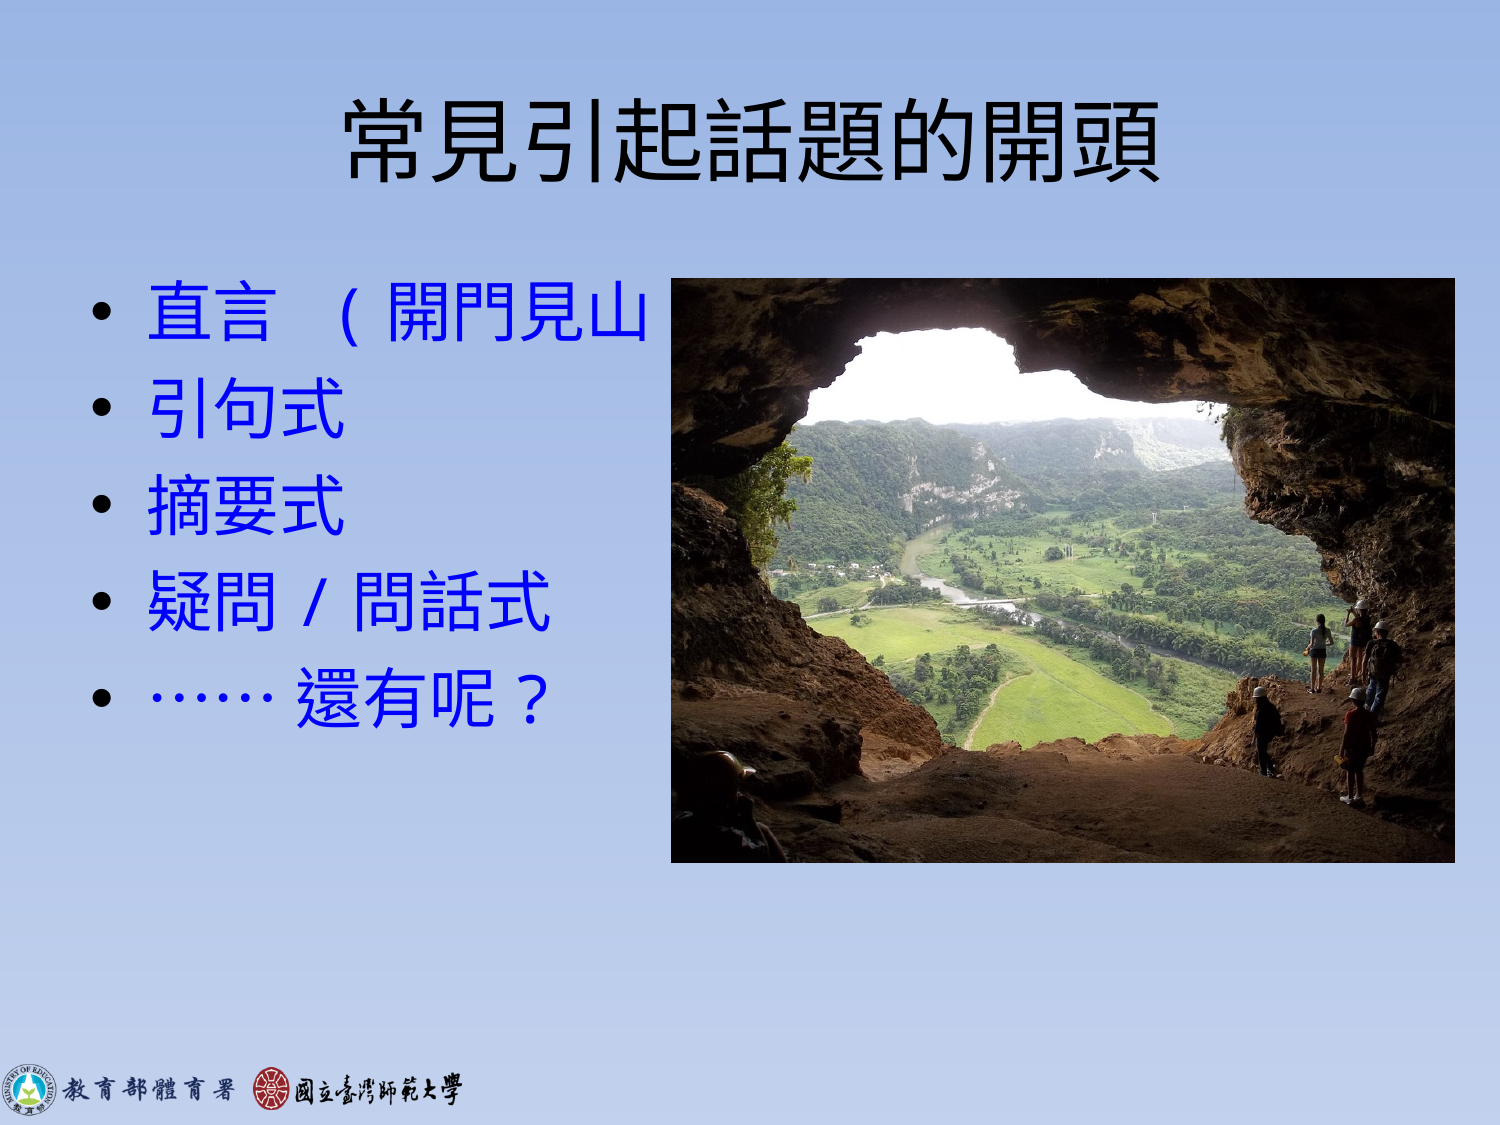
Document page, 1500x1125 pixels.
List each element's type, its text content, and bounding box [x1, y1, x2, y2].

title 常見引起話題的開頭 [75, 45, 1426, 233]
picture [671, 278, 1455, 863]
list 直言 (開門見山) 引句式 摘要式 疑問/問話式 ……還有呢? [75, 262, 1426, 1005]
